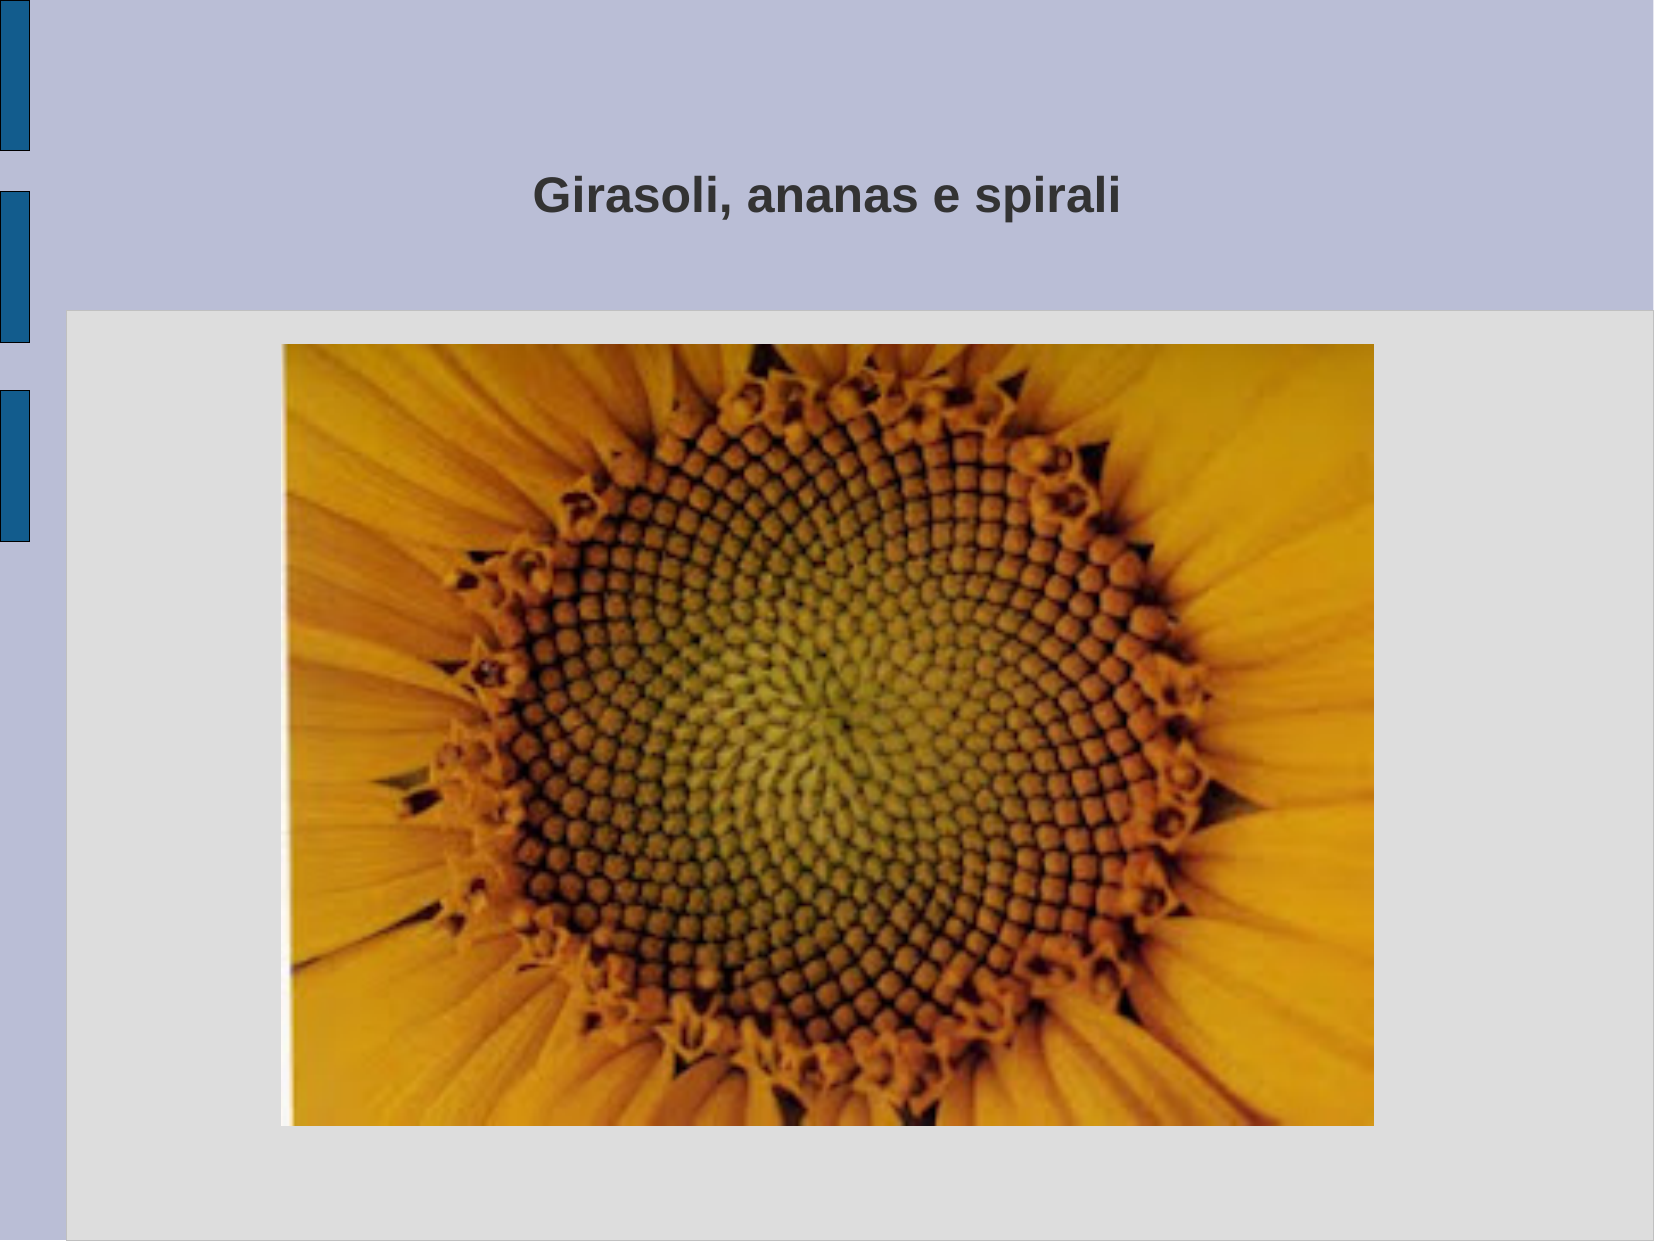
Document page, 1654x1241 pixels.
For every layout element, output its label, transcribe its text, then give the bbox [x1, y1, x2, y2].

picture [281, 344, 1374, 1126]
title Girasoli, ananas e spirali [121, 91, 1534, 299]
